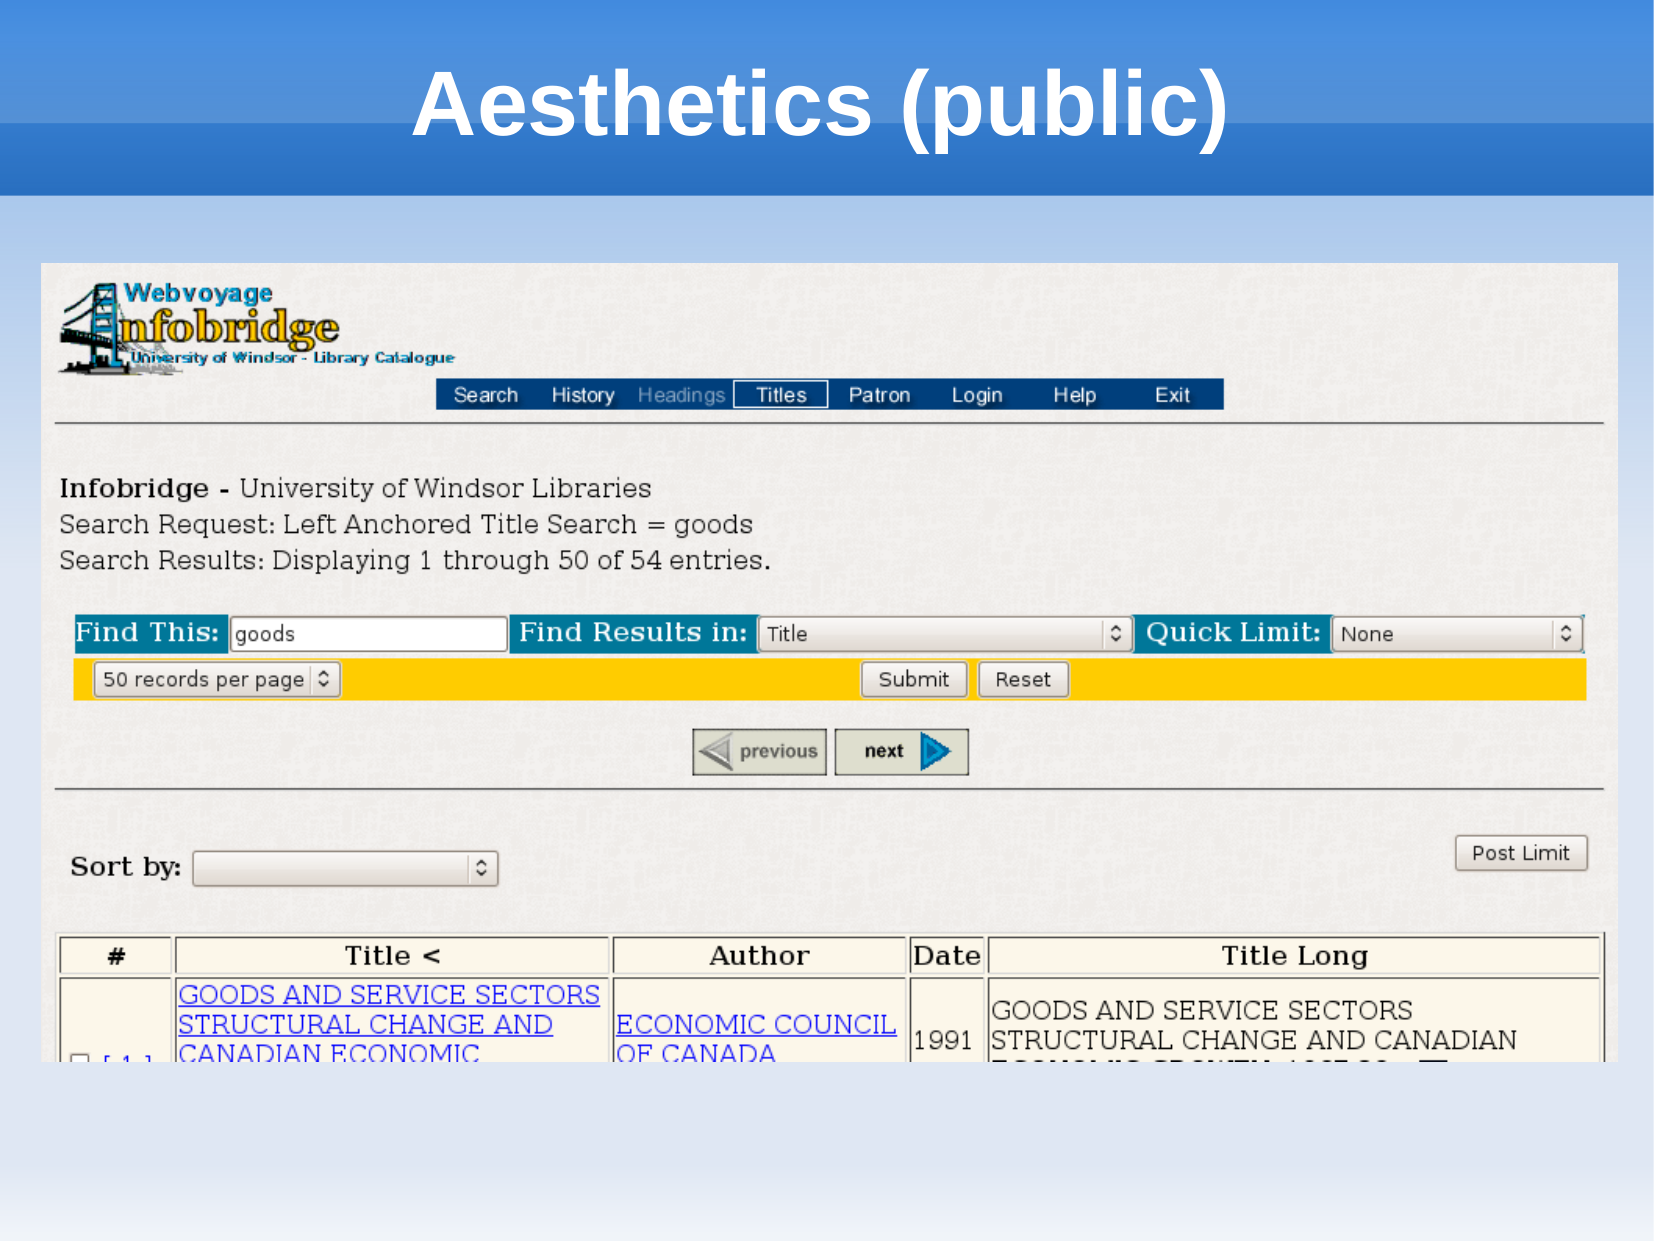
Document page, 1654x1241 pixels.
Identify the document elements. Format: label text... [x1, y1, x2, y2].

picture [0, 0, 1654, 1241]
title Aesthetics (public) [76, 0, 1565, 208]
